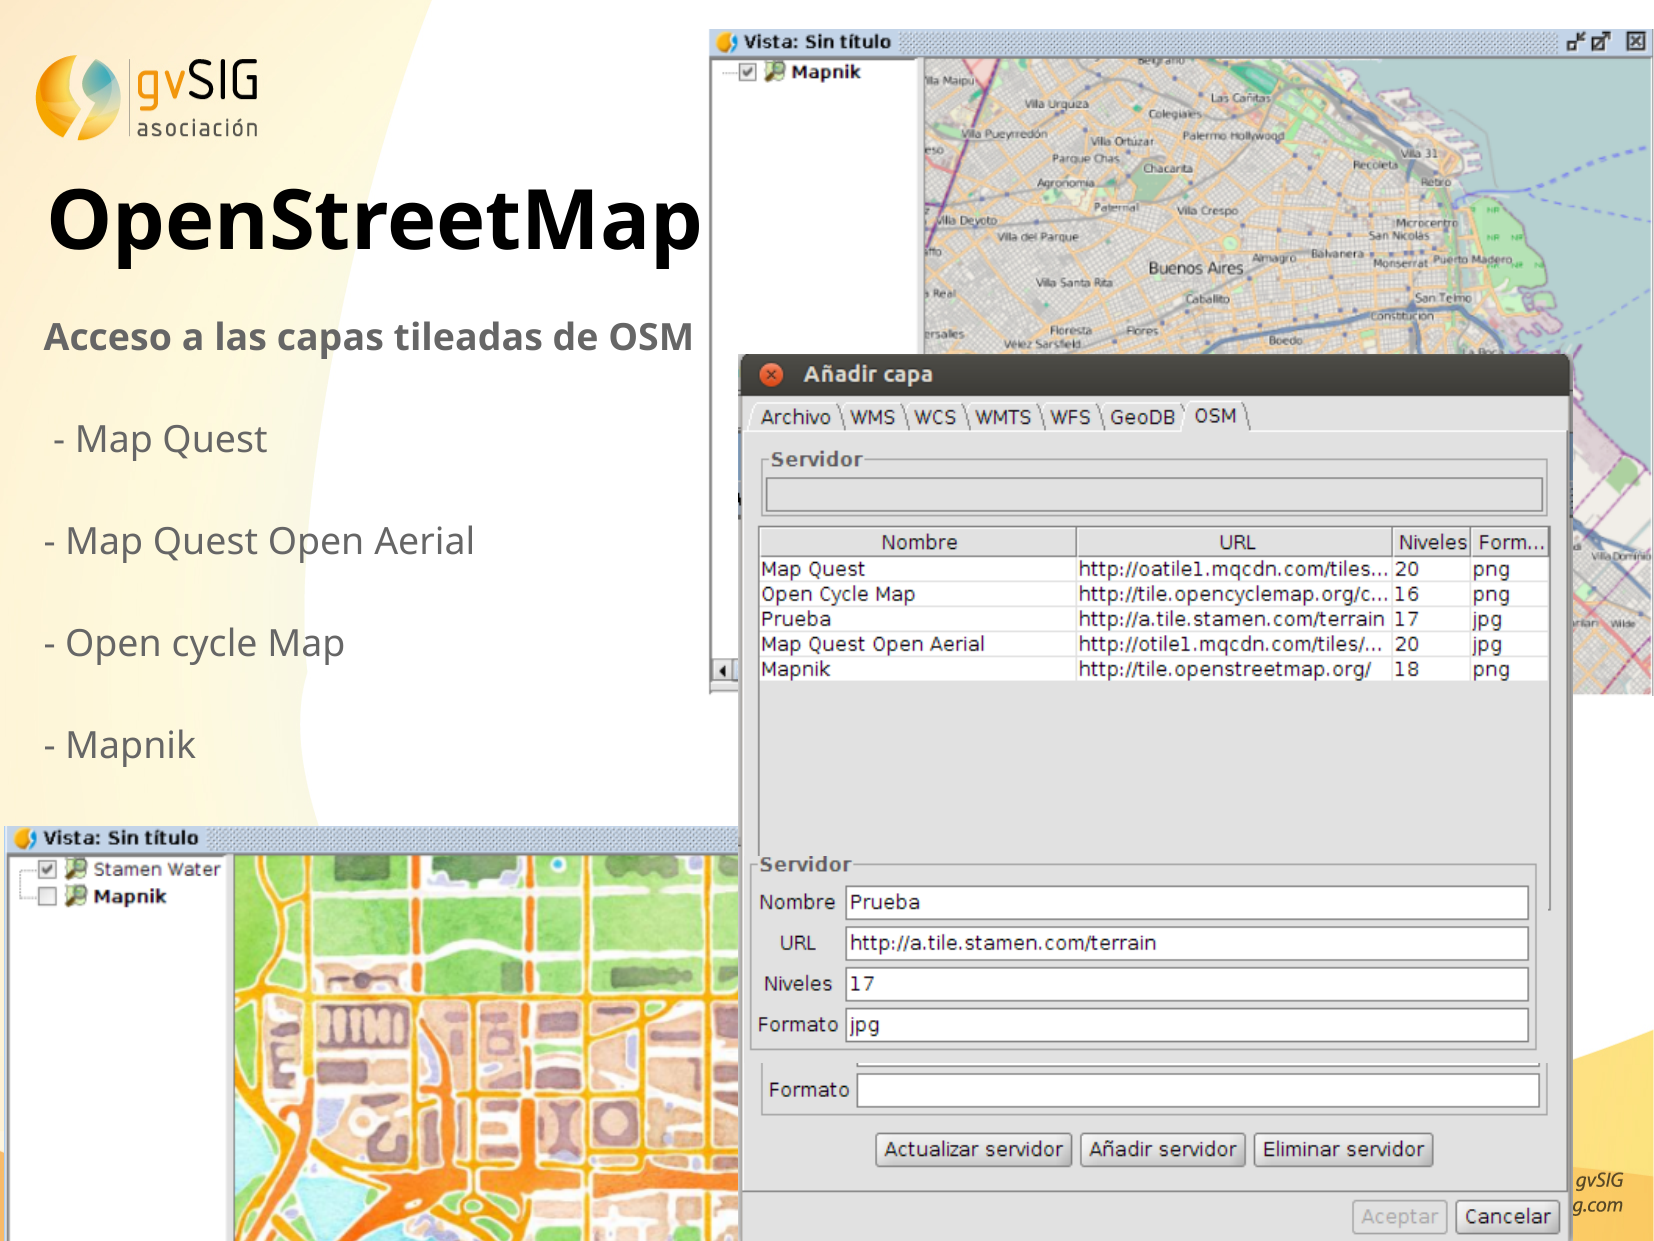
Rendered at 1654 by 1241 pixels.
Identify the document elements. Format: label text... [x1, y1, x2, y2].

picture [0, 0, 1654, 1241]
title OpenStreetMap [46, 170, 708, 265]
text_box Acceso a las capas tileadas de OSM - Map Quest - Map Quest Open Aerial - Open cycle Map - Mapnik Permite añadir nuevos servidores [28, 302, 738, 826]
